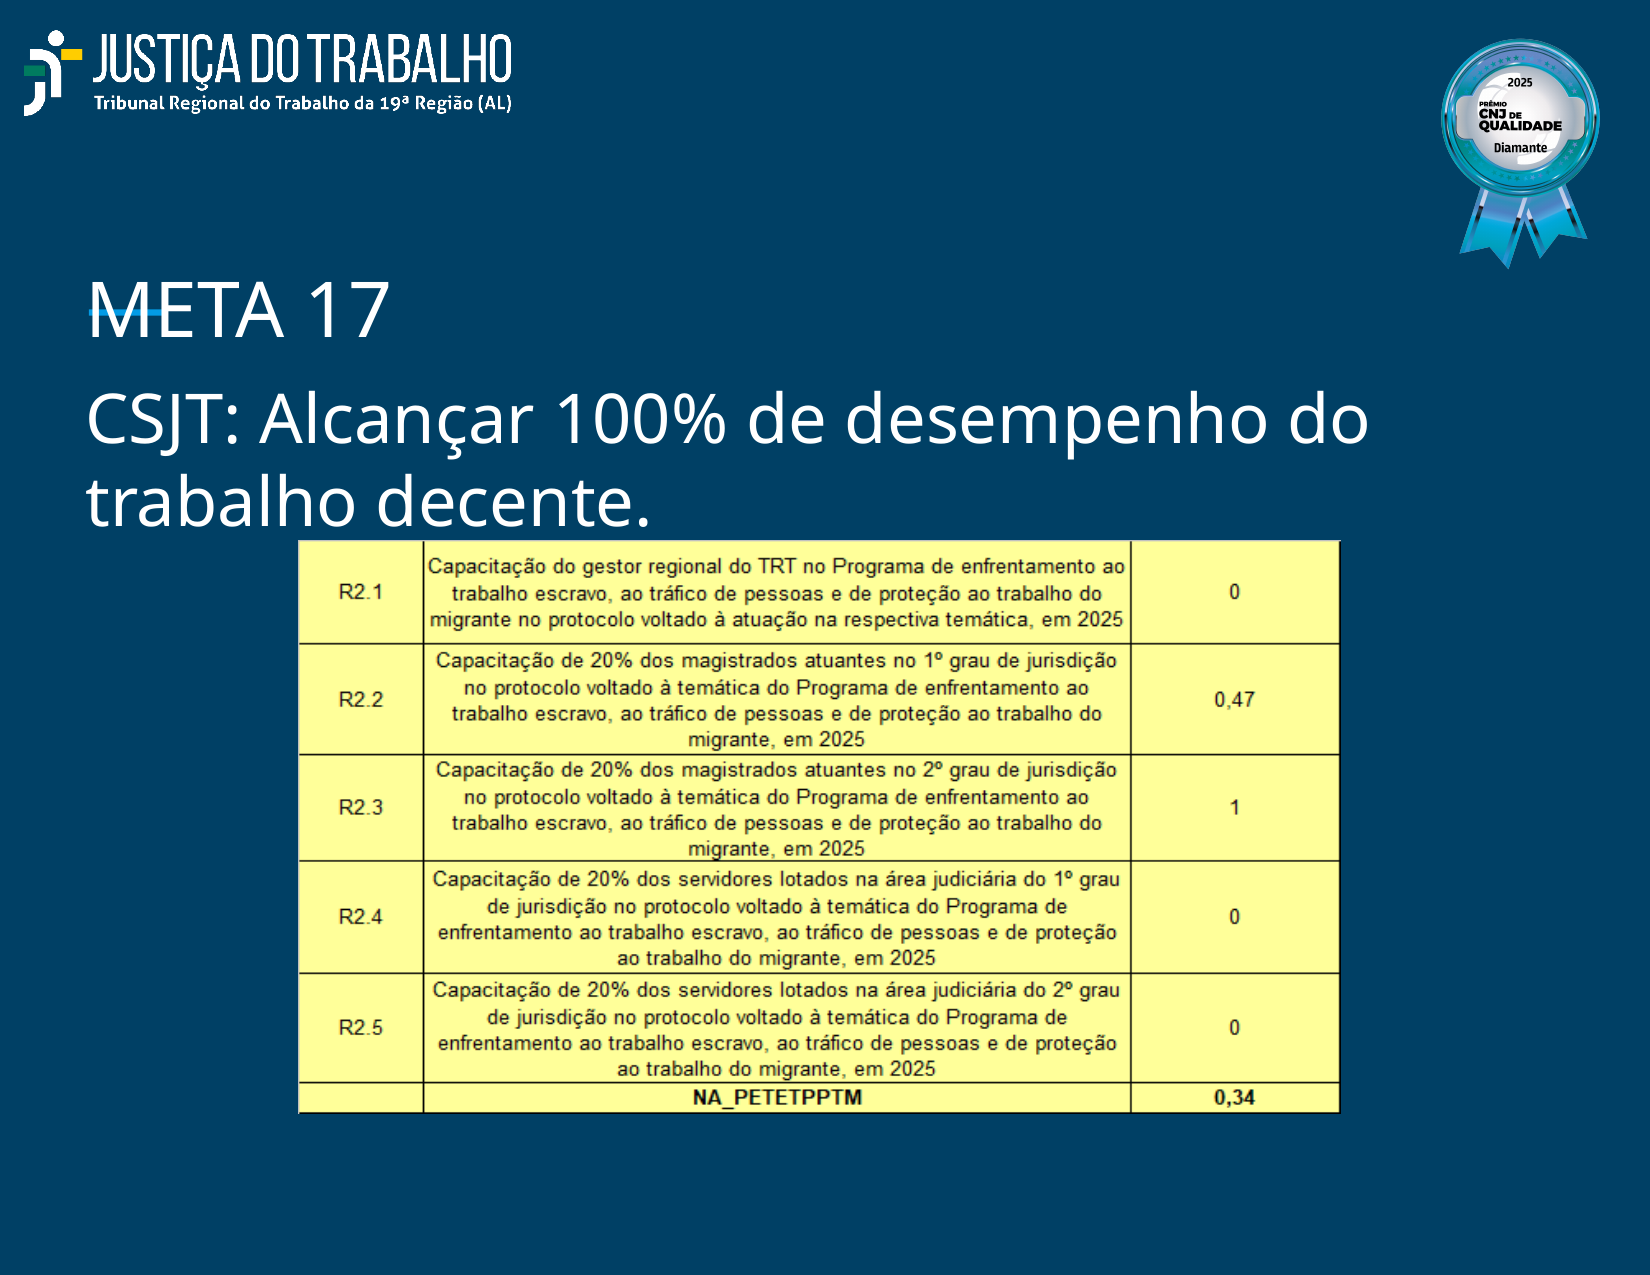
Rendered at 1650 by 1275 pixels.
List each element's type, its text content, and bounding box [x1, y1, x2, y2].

picture [298, 540, 1341, 1114]
picture [1440, 37, 1601, 271]
title META 17 CSJT: Alcançar 100% de desempenho do trabalho decente. [66, 173, 1577, 1136]
picture [24, 30, 511, 116]
